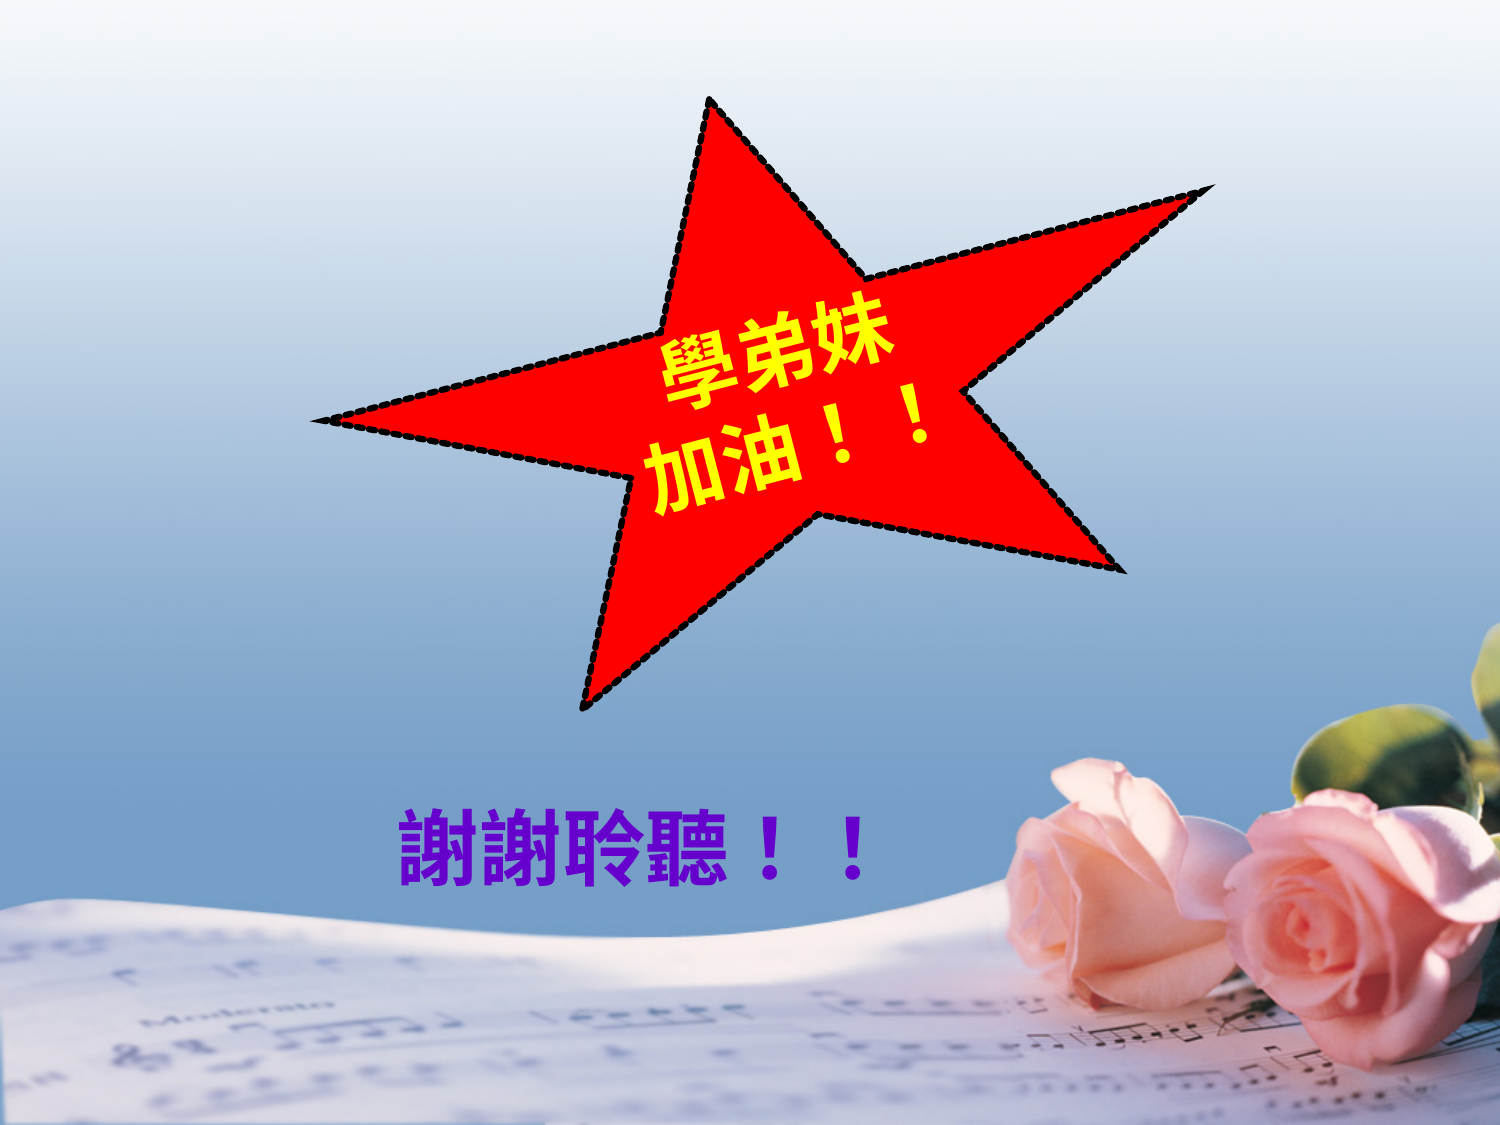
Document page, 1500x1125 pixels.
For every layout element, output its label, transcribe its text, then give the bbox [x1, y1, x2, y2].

picture [0, 0, 1500, 1125]
text_box 謝謝聆聽！！ [388, 782, 904, 912]
text_box 學弟妹 加油！！ [323, 99, 1203, 711]
